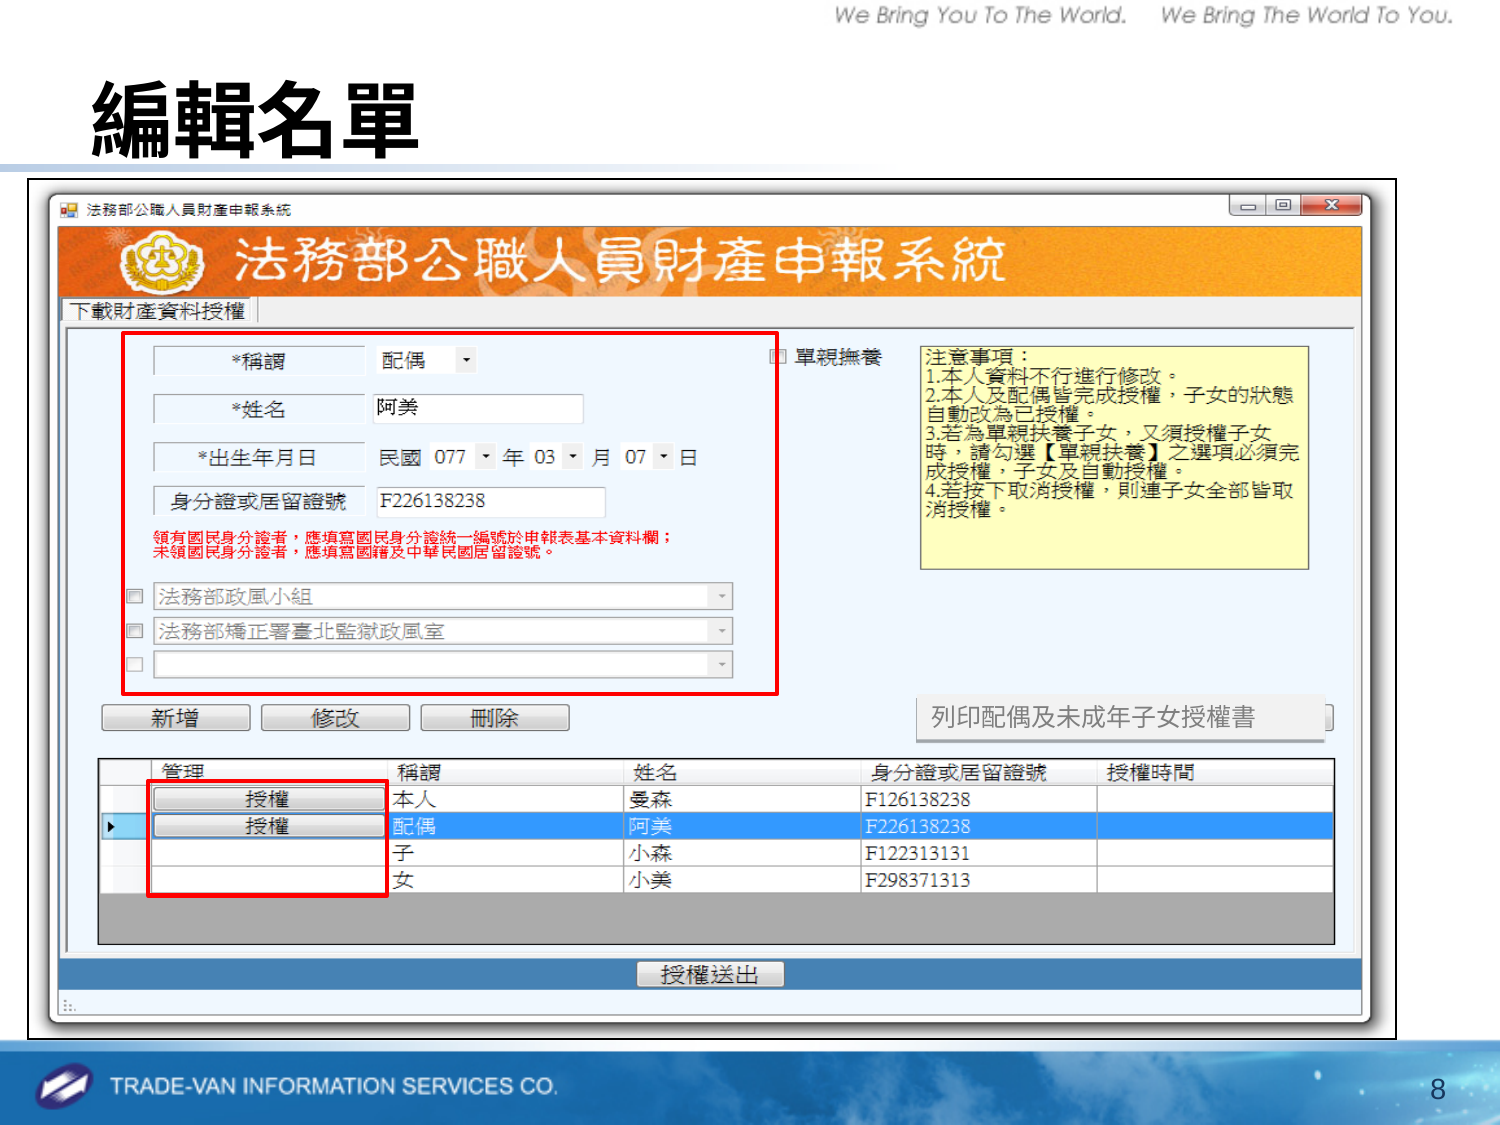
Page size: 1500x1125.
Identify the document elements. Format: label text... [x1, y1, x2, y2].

text_box 列印配偶及未成年子女授權書 [916, 694, 1326, 740]
text_box [1376, 1050, 1500, 1125]
picture [29, 179, 1395, 1038]
title 編輯名單 [75, 44, 1350, 192]
